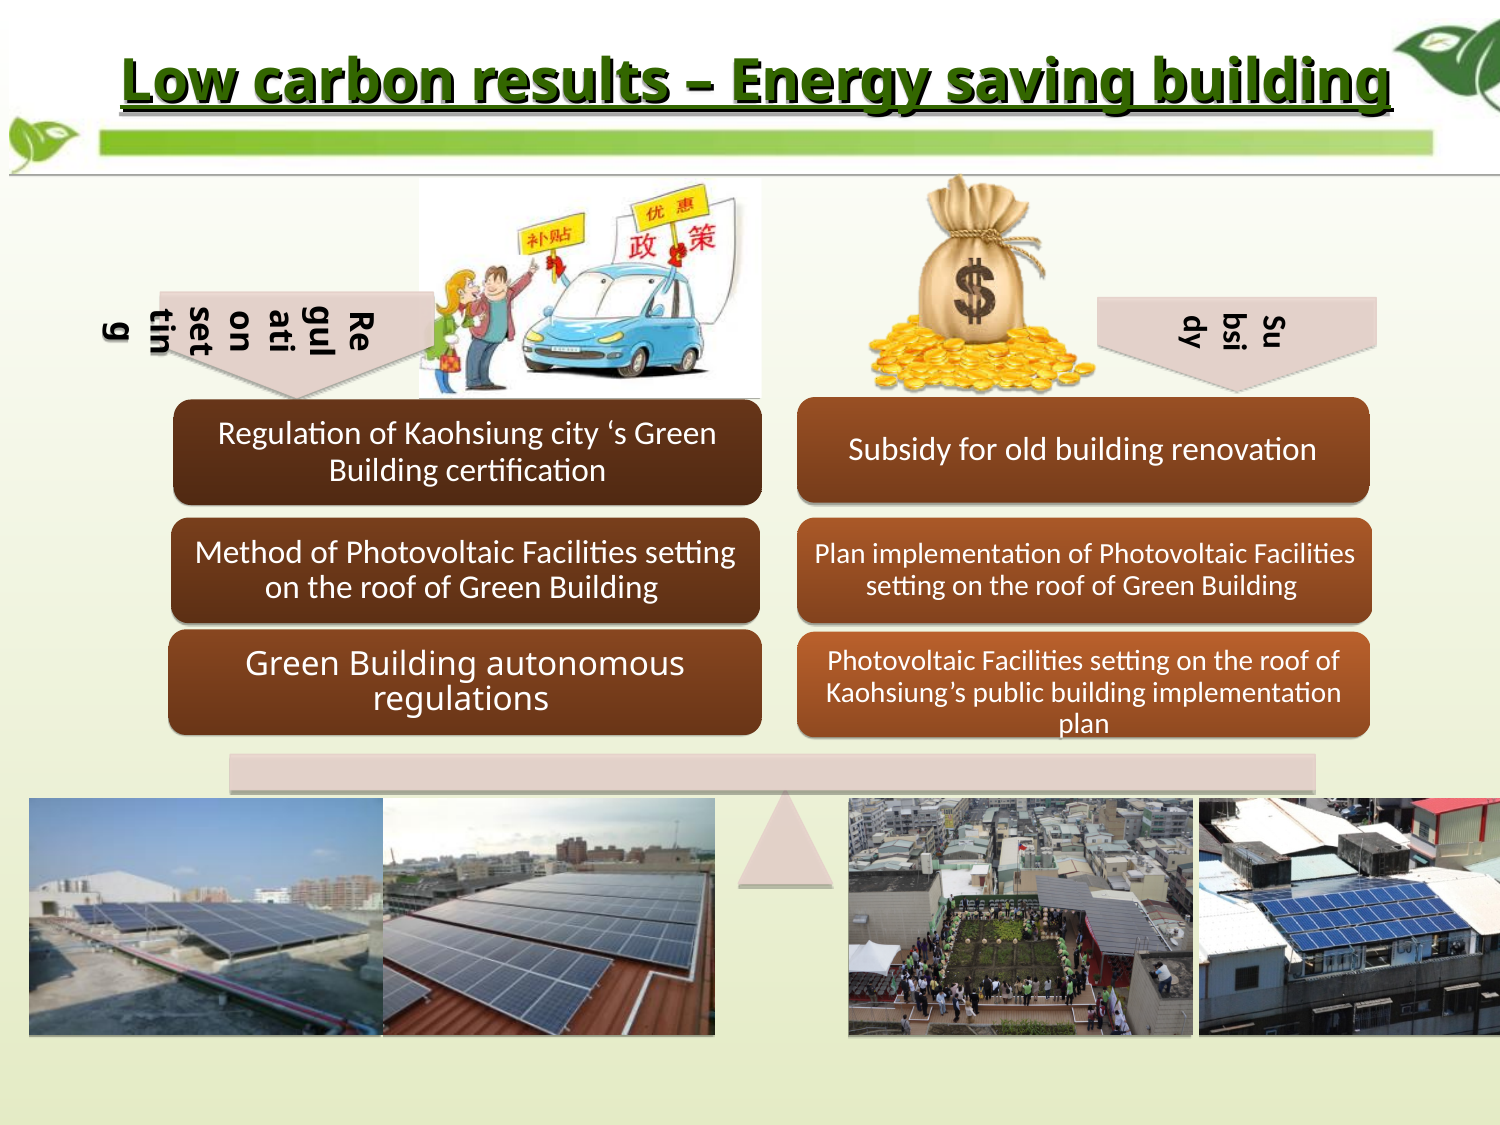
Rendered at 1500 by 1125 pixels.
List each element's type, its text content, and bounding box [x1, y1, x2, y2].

title Low carbon results – Energy saving building [41, 7, 1470, 147]
text_box Method of Photovoltaic Facilities setting on the roof of Green Building [171, 517, 761, 624]
text_box Subsidy for old building renovation [797, 397, 1370, 503]
text_box Green Building autonomous regulations [168, 629, 762, 735]
text_box Regulation of Kaohsiung city ‘s Green Building certification [173, 399, 762, 506]
picture [848, 798, 1193, 1035]
text_box [230, 754, 1315, 884]
picture [9, 19, 1500, 397]
text_box Regulation setting [160, 292, 434, 398]
picture [1199, 798, 1500, 1035]
text_box Photovoltaic Facilities setting on the roof of Kaohsiung’s public building implementation plan [797, 631, 1371, 738]
picture [29, 798, 715, 1035]
picture [419, 178, 762, 398]
text_box Plan implementation of Photovoltaic Facilities setting on the roof of Green Building [797, 517, 1373, 624]
text_box Subsidy [1097, 297, 1377, 391]
